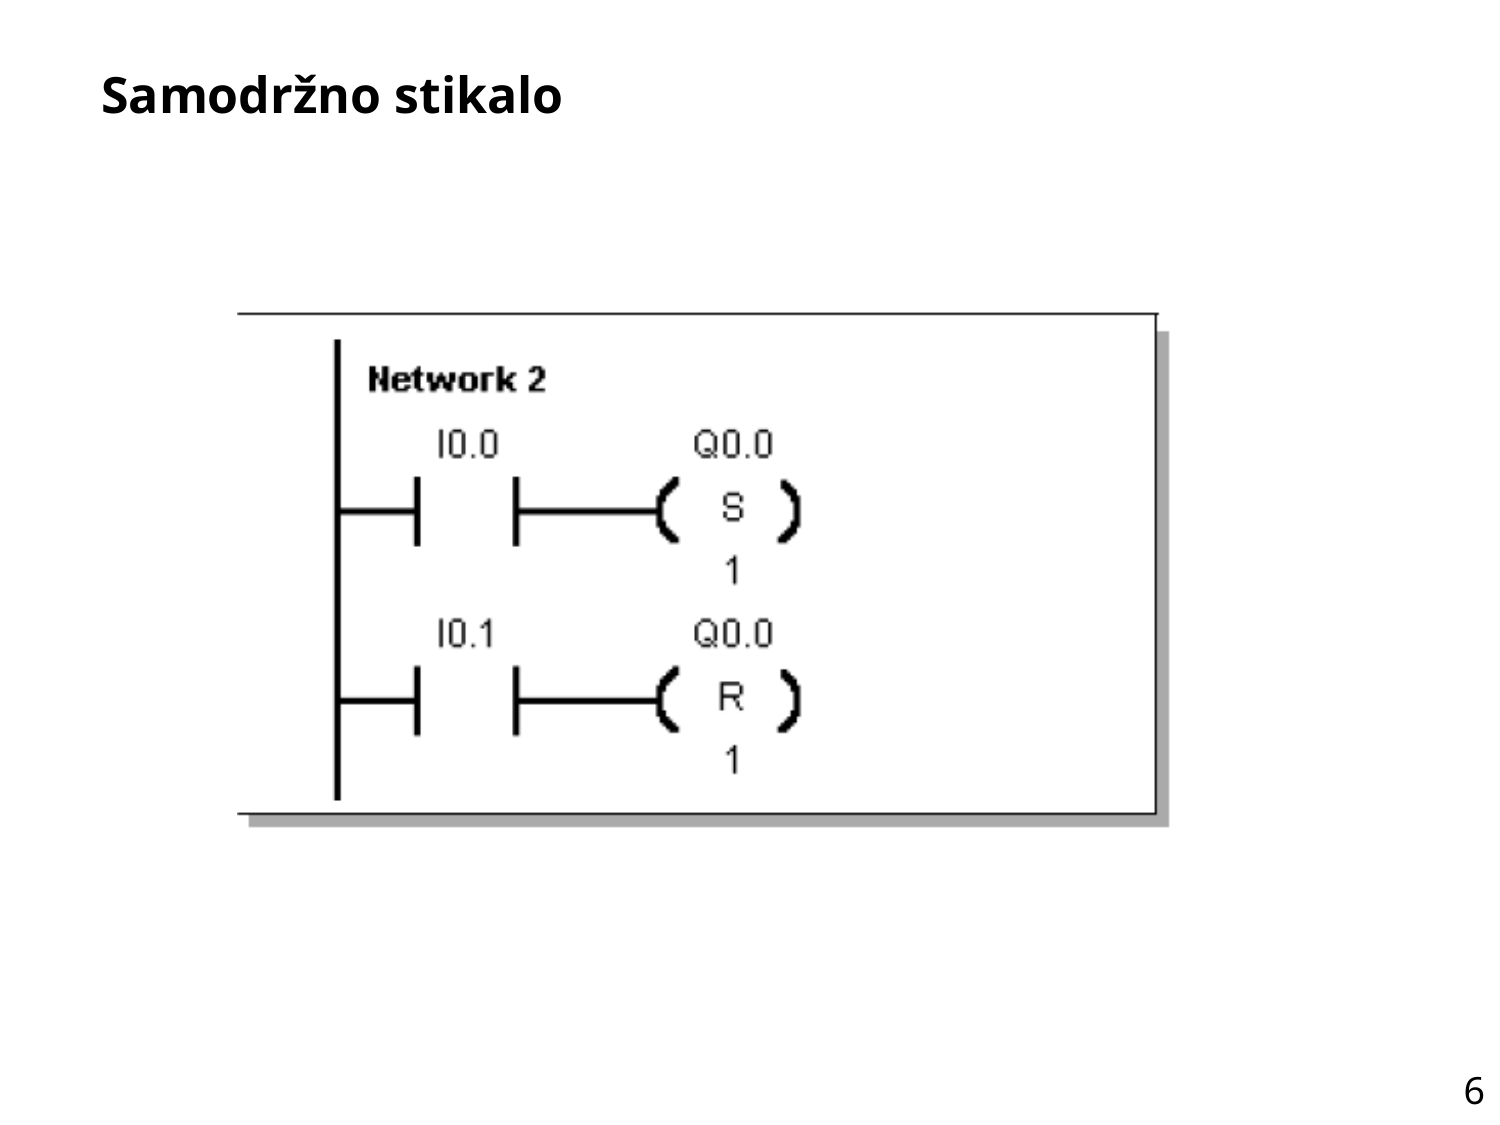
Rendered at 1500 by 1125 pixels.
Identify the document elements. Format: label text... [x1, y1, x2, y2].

picture [237, 299, 1188, 842]
text_box Samodržno stikalo [86, 55, 579, 131]
